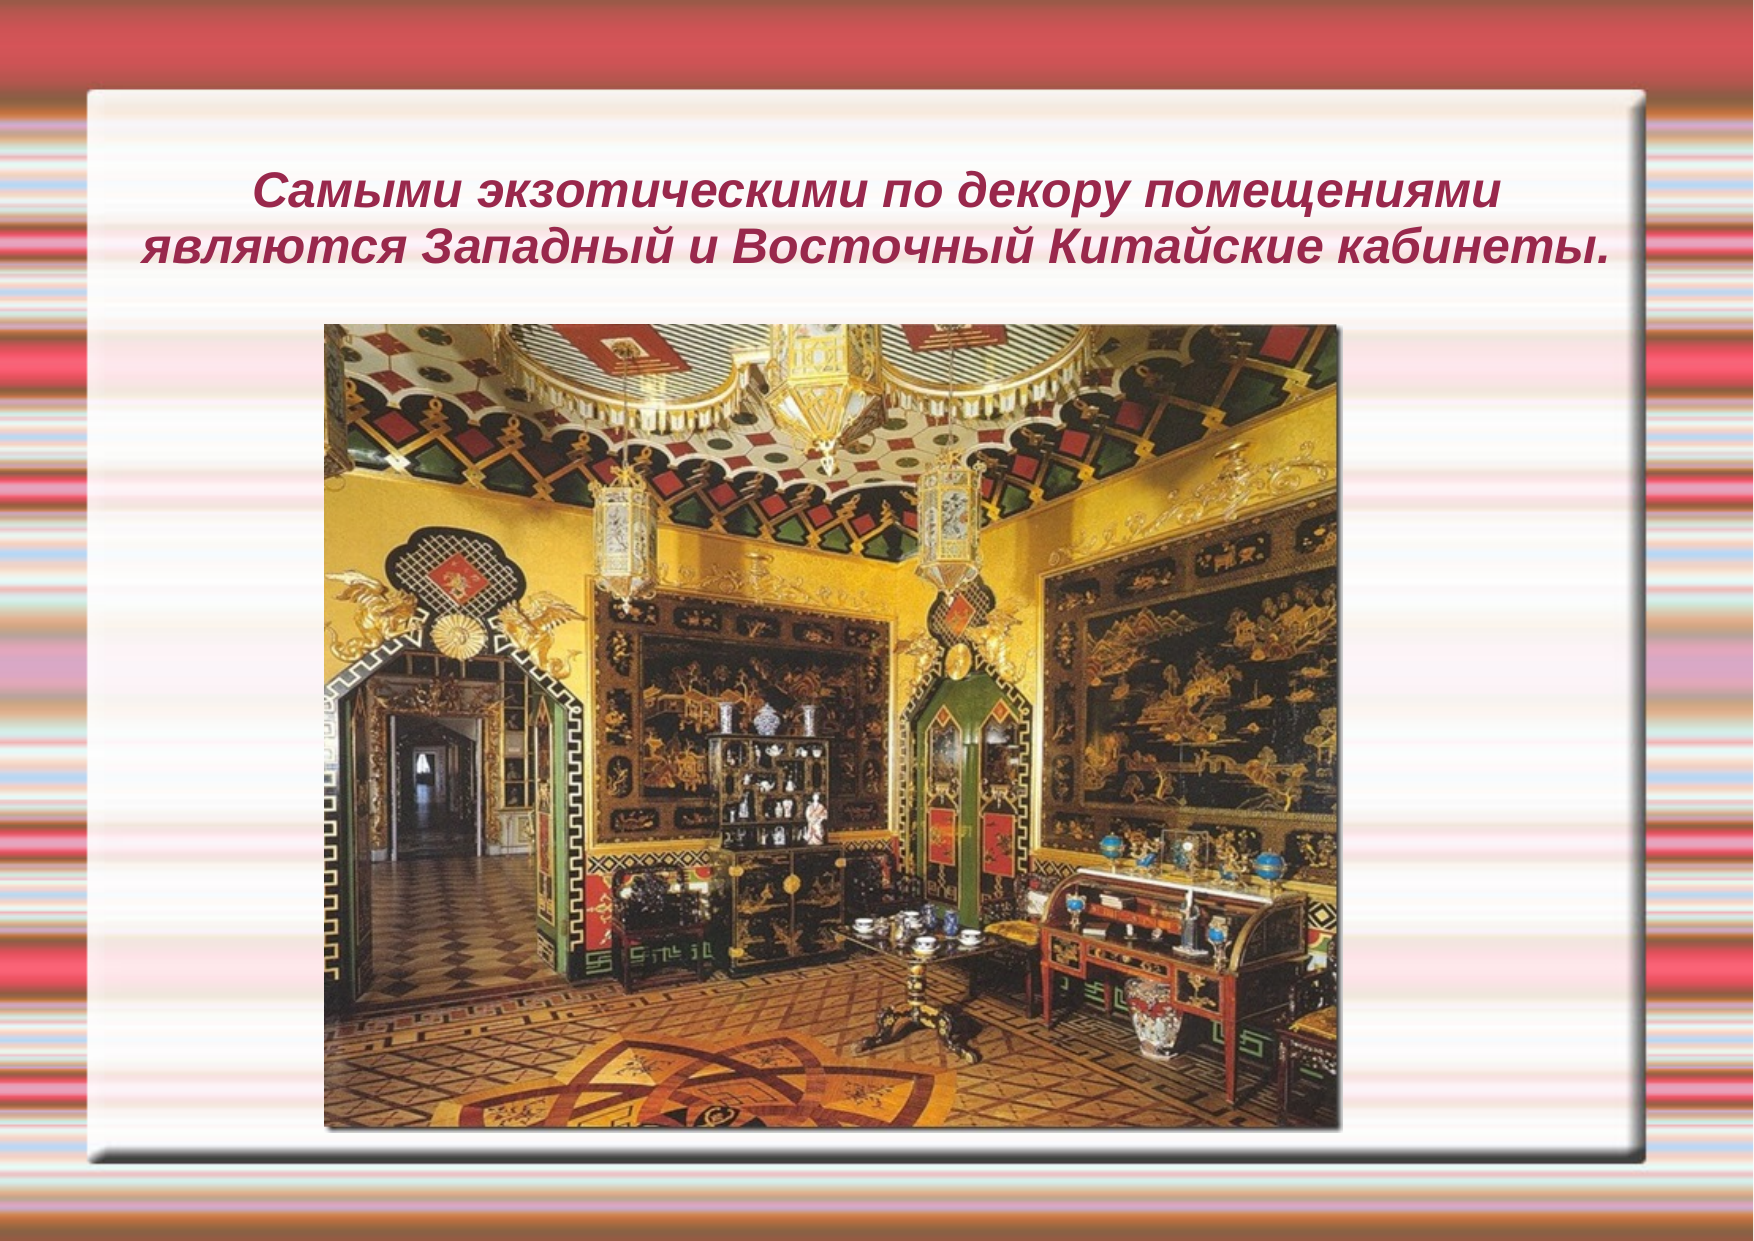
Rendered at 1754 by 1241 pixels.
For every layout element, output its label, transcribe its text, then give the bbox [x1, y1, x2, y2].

title Самыми экзотическими по декору помещениями являются Западный и Восточный Китайские кабинеты. [128, 114, 1627, 322]
picture [0, 0, 1754, 1241]
